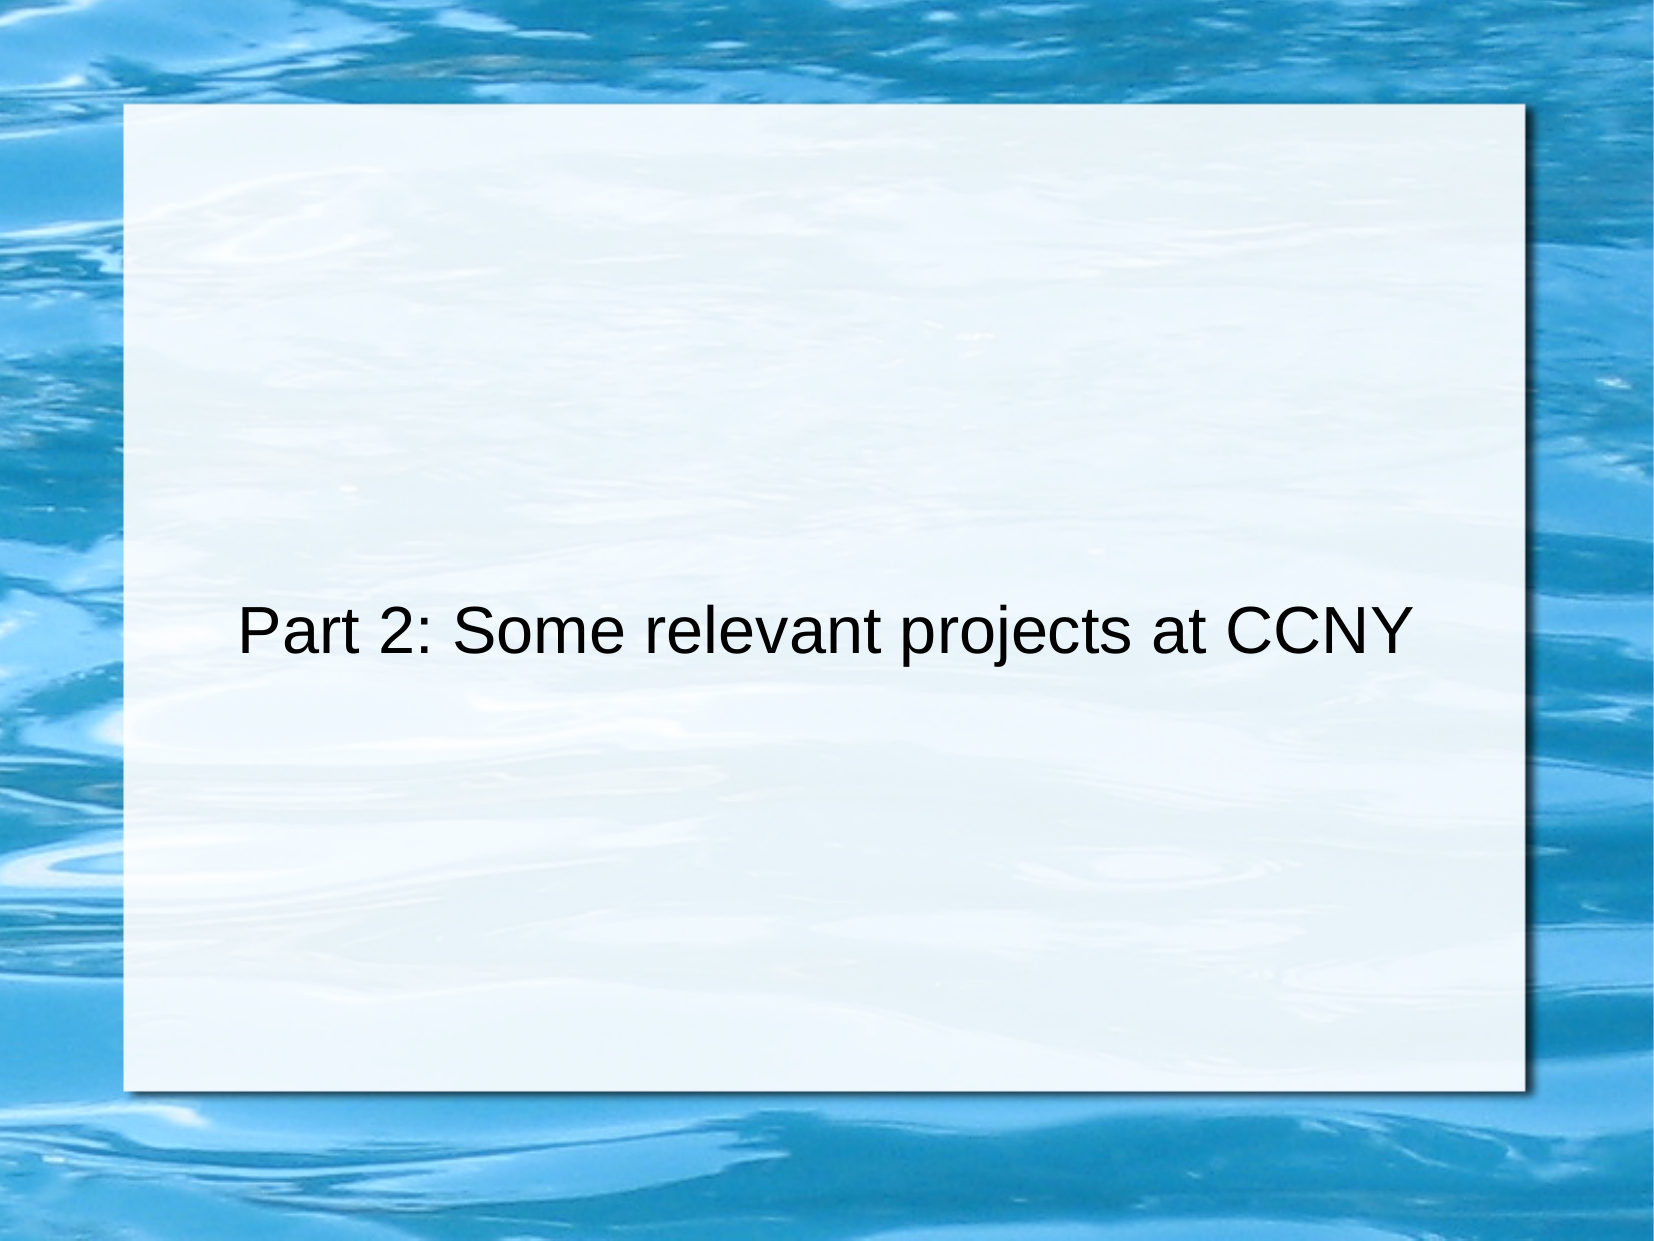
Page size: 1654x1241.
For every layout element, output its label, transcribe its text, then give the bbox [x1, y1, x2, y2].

picture [0, 0, 1654, 1241]
subtitle Part 2: Some relevant projects at CCNY [147, 125, 1506, 1136]
